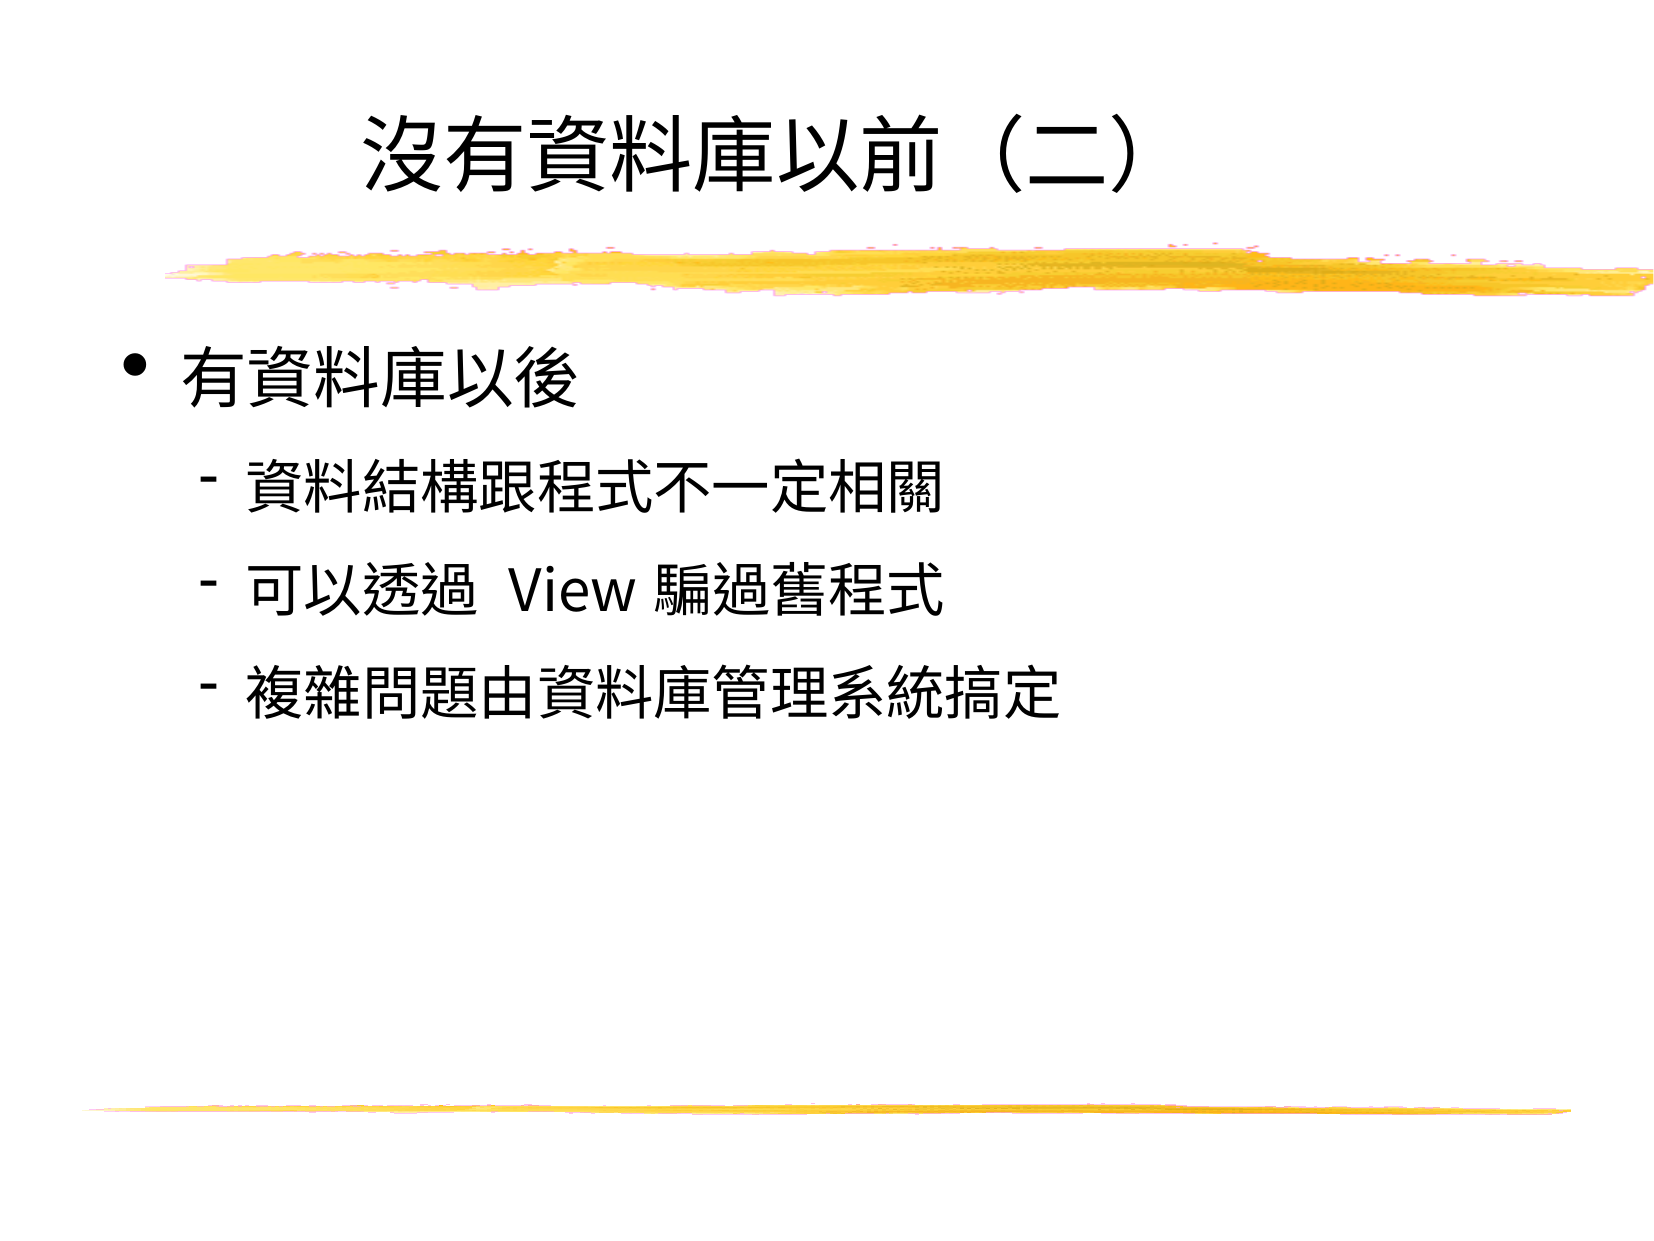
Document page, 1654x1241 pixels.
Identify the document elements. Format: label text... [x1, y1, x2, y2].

list 有資料庫以後 資料結構跟程式不一定相關 可以透過 View騙過舊程式 複雜問題由資料庫管理系統搞定 [124, 316, 1530, 1061]
picture [82, 1102, 1571, 1117]
picture [165, 237, 1654, 308]
title 沒有資料庫以前（二） [73, 39, 1479, 249]
